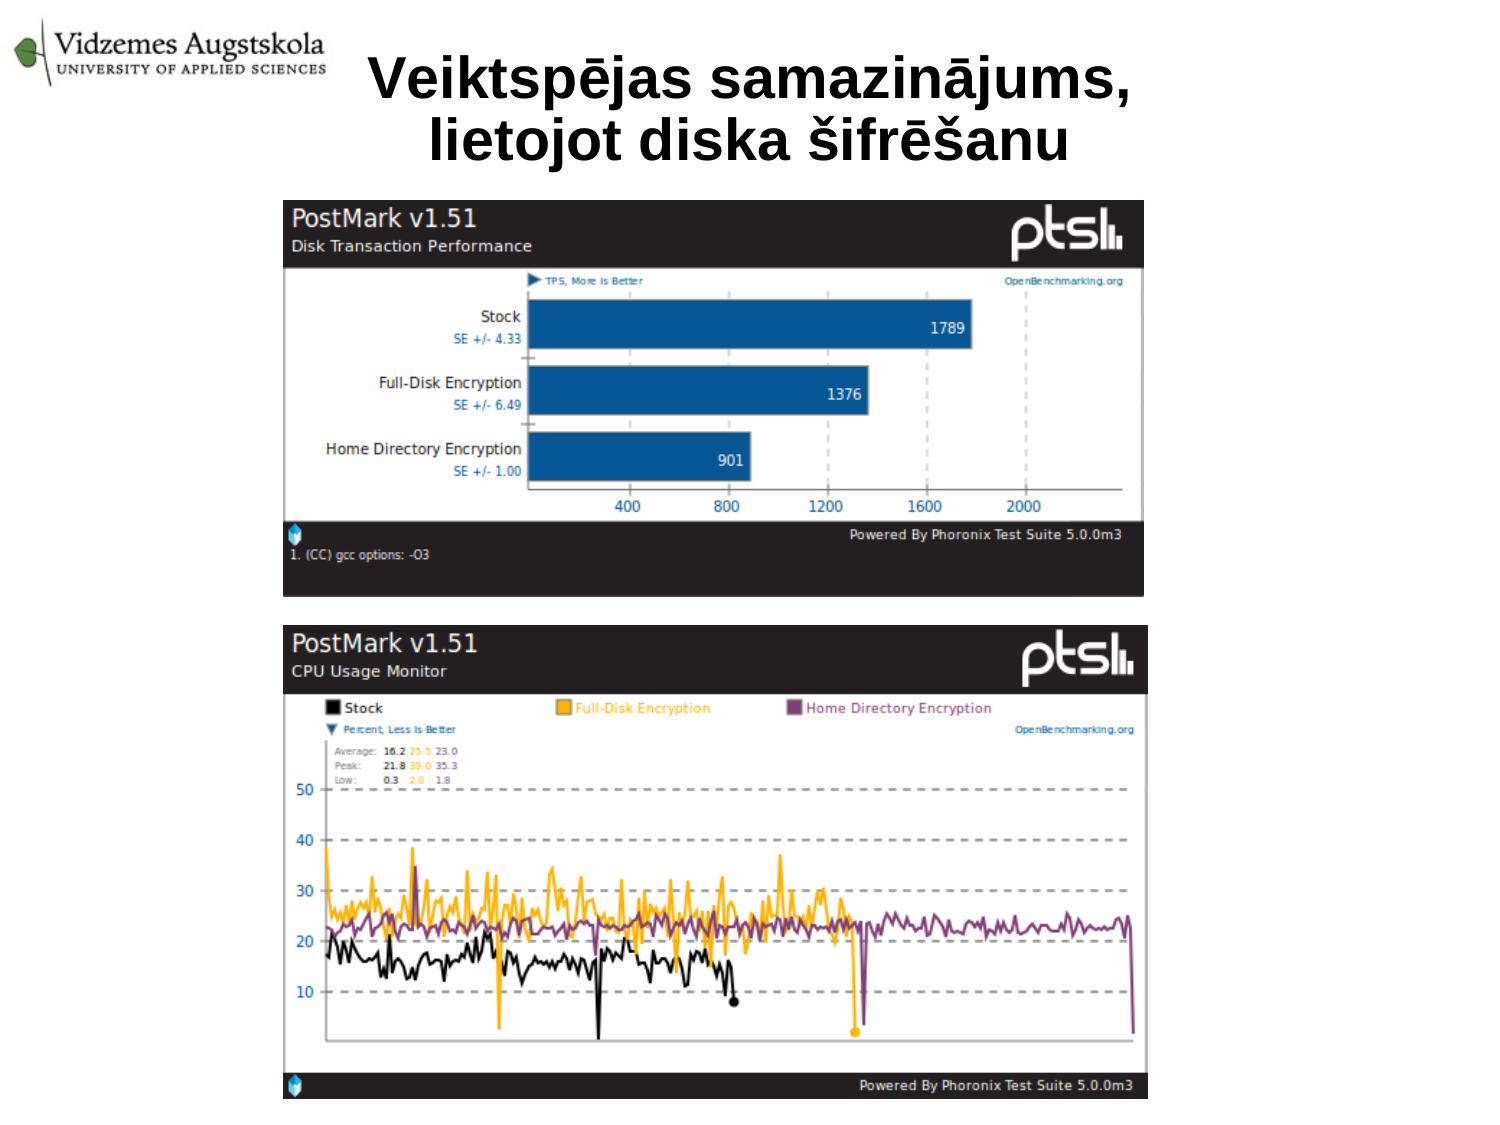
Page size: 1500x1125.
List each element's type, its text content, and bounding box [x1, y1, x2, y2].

title Veiktspējas samazinājums, lietojot diska šifrēšanu [75, 24, 1425, 198]
picture [283, 625, 1148, 1099]
picture [5, 2, 334, 102]
picture [283, 200, 1144, 597]
